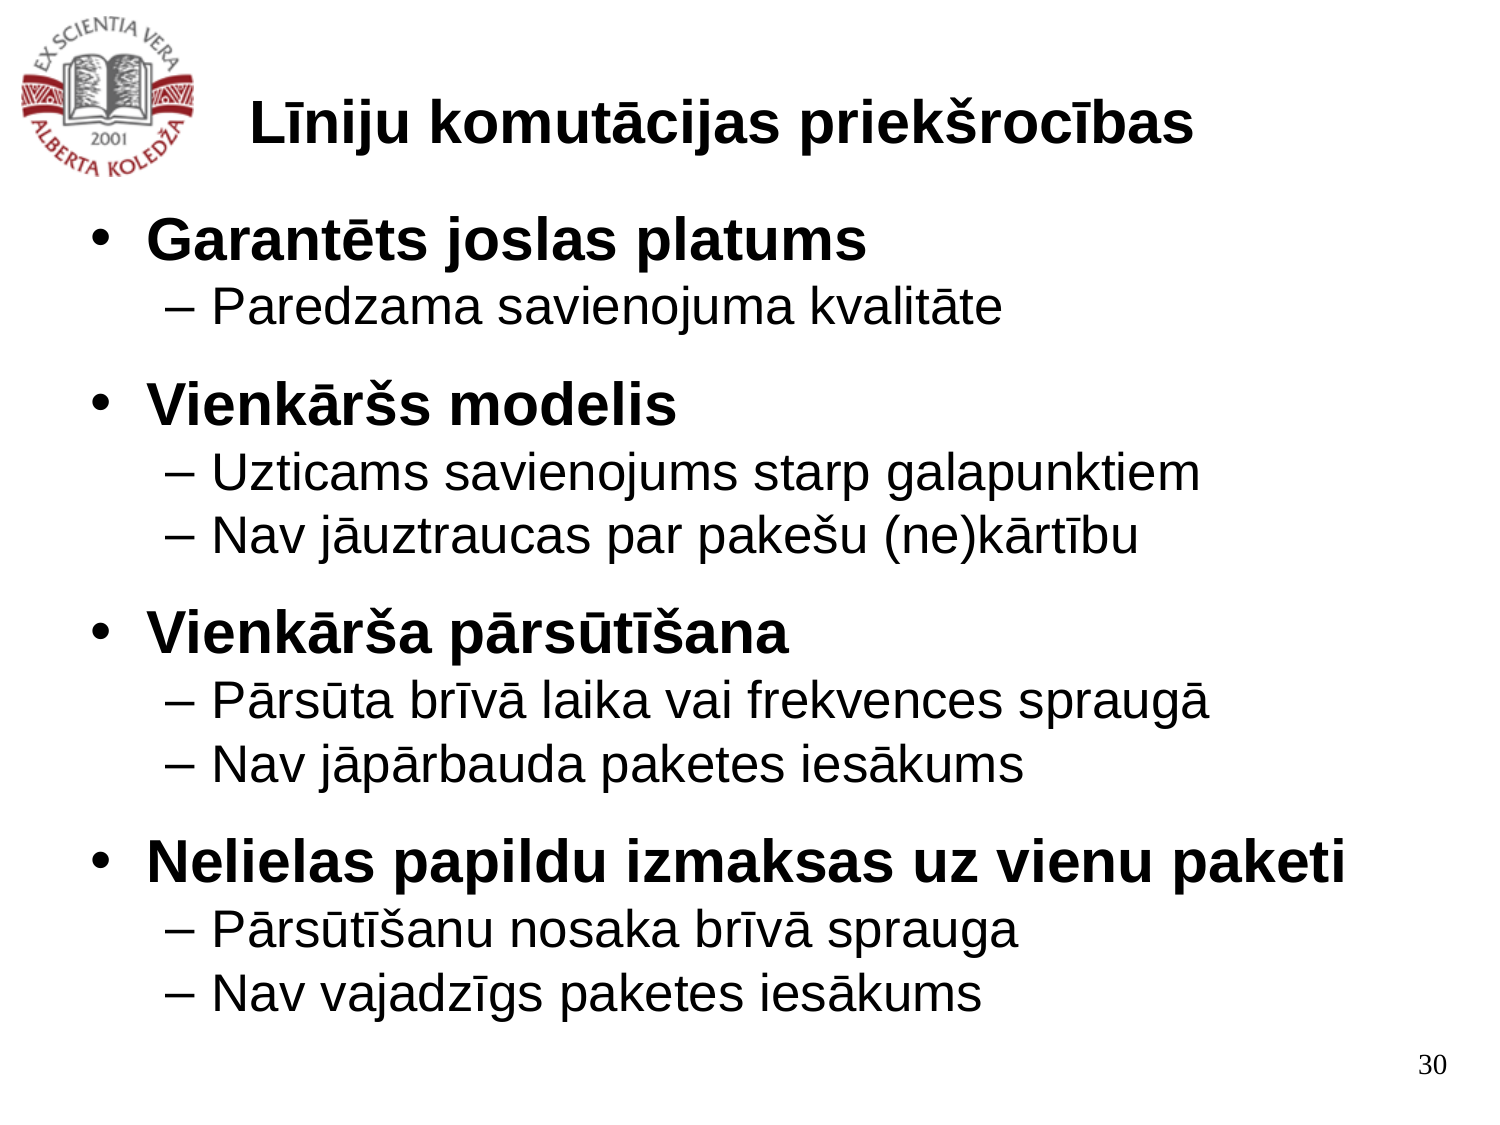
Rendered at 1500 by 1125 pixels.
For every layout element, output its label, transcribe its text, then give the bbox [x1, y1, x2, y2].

title Līniju komutācijas priekšrocības [50, 62, 1374, 175]
list Garantēts joslas platums Paredzama savienojuma kvalitāte Vienkāršs modelis Uzticams savienojums starp galapunktiem Nav jāuztraucas par pakešu (ne)kārtību Vienkārša pārsūtīšana Pārsūta brīvā laika vai frekvences spraugā Nav jāpārbauda paketes iesākums Nelielas papildu izmaksas uz vienu paketi Pārsūtīšanu nosaka brīvā sprauga Nav vajadzīgs paketes iesākums [74, 200, 1463, 1101]
picture [21, 16, 194, 177]
